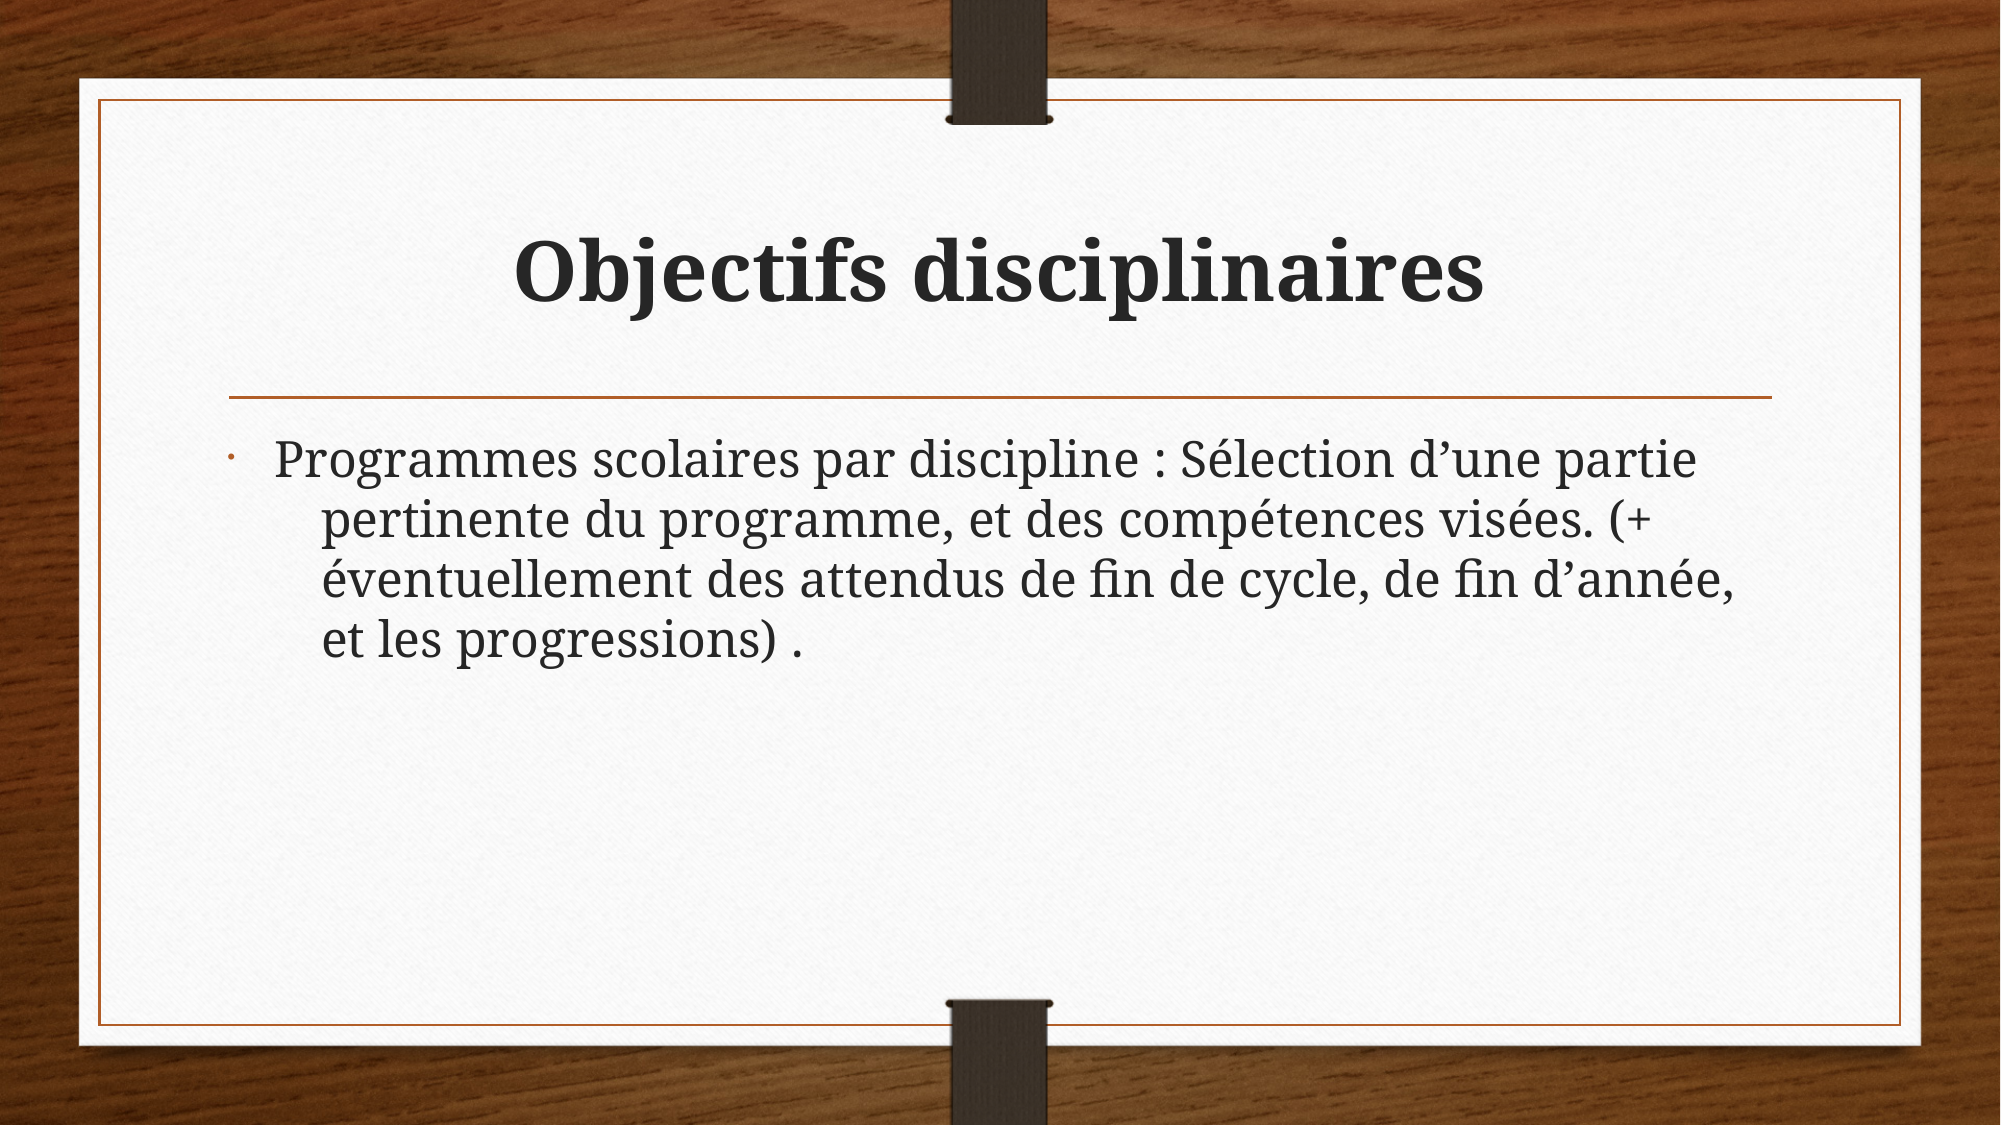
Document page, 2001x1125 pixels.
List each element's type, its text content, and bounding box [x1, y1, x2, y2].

list Programmes scolaires par discipline : Sélection d’une partie pertinente du programme, et des compétences visées. (+ éventuellement des attendus de fin de cycle, de fin d’année, et les progressions) . [212, 419, 1788, 964]
title Objectifs disciplinaires [212, 161, 1788, 376]
